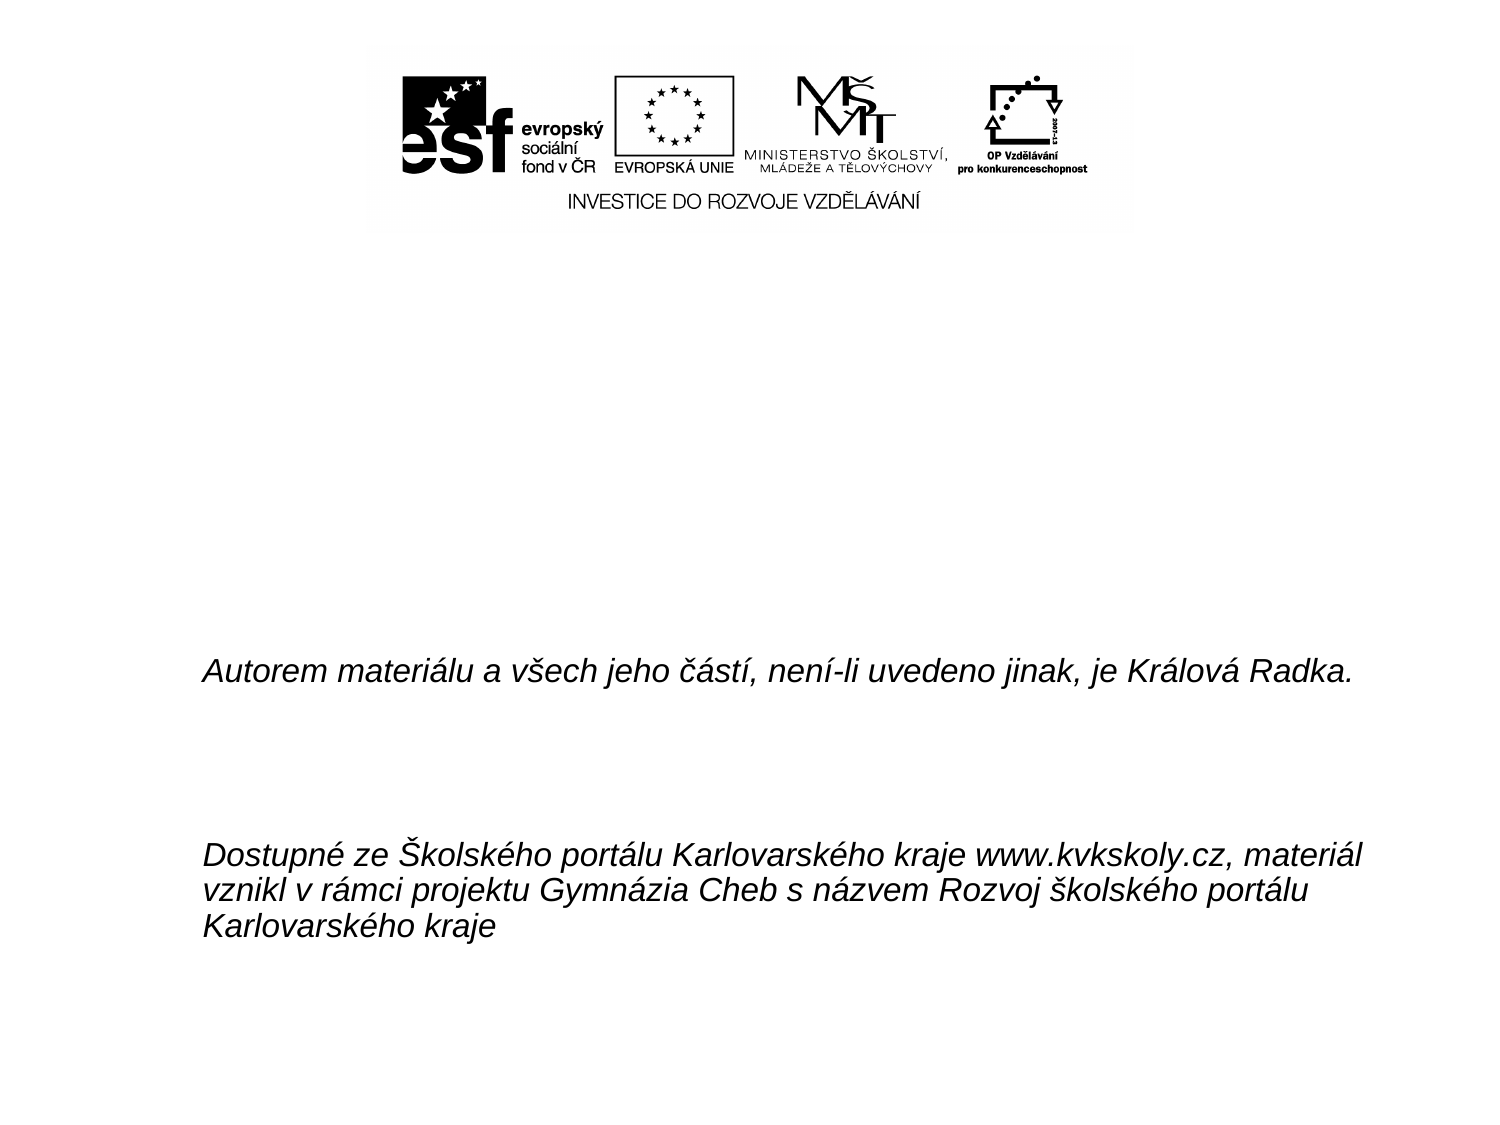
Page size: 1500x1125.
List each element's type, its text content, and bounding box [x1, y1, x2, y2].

picture [366, 45, 1134, 233]
list Autorem materiálu a všech jeho částí, není-li uvedeno jinak, je Králová Radka. Dostupné ze Školského portálu Karlovarského kraje www.kvkskoly.cz, materiál vznikl v rámci projektu Gymnázia Cheb s názvem Rozvoj školského portálu Karlovarského kraje [75, 262, 1426, 1005]
